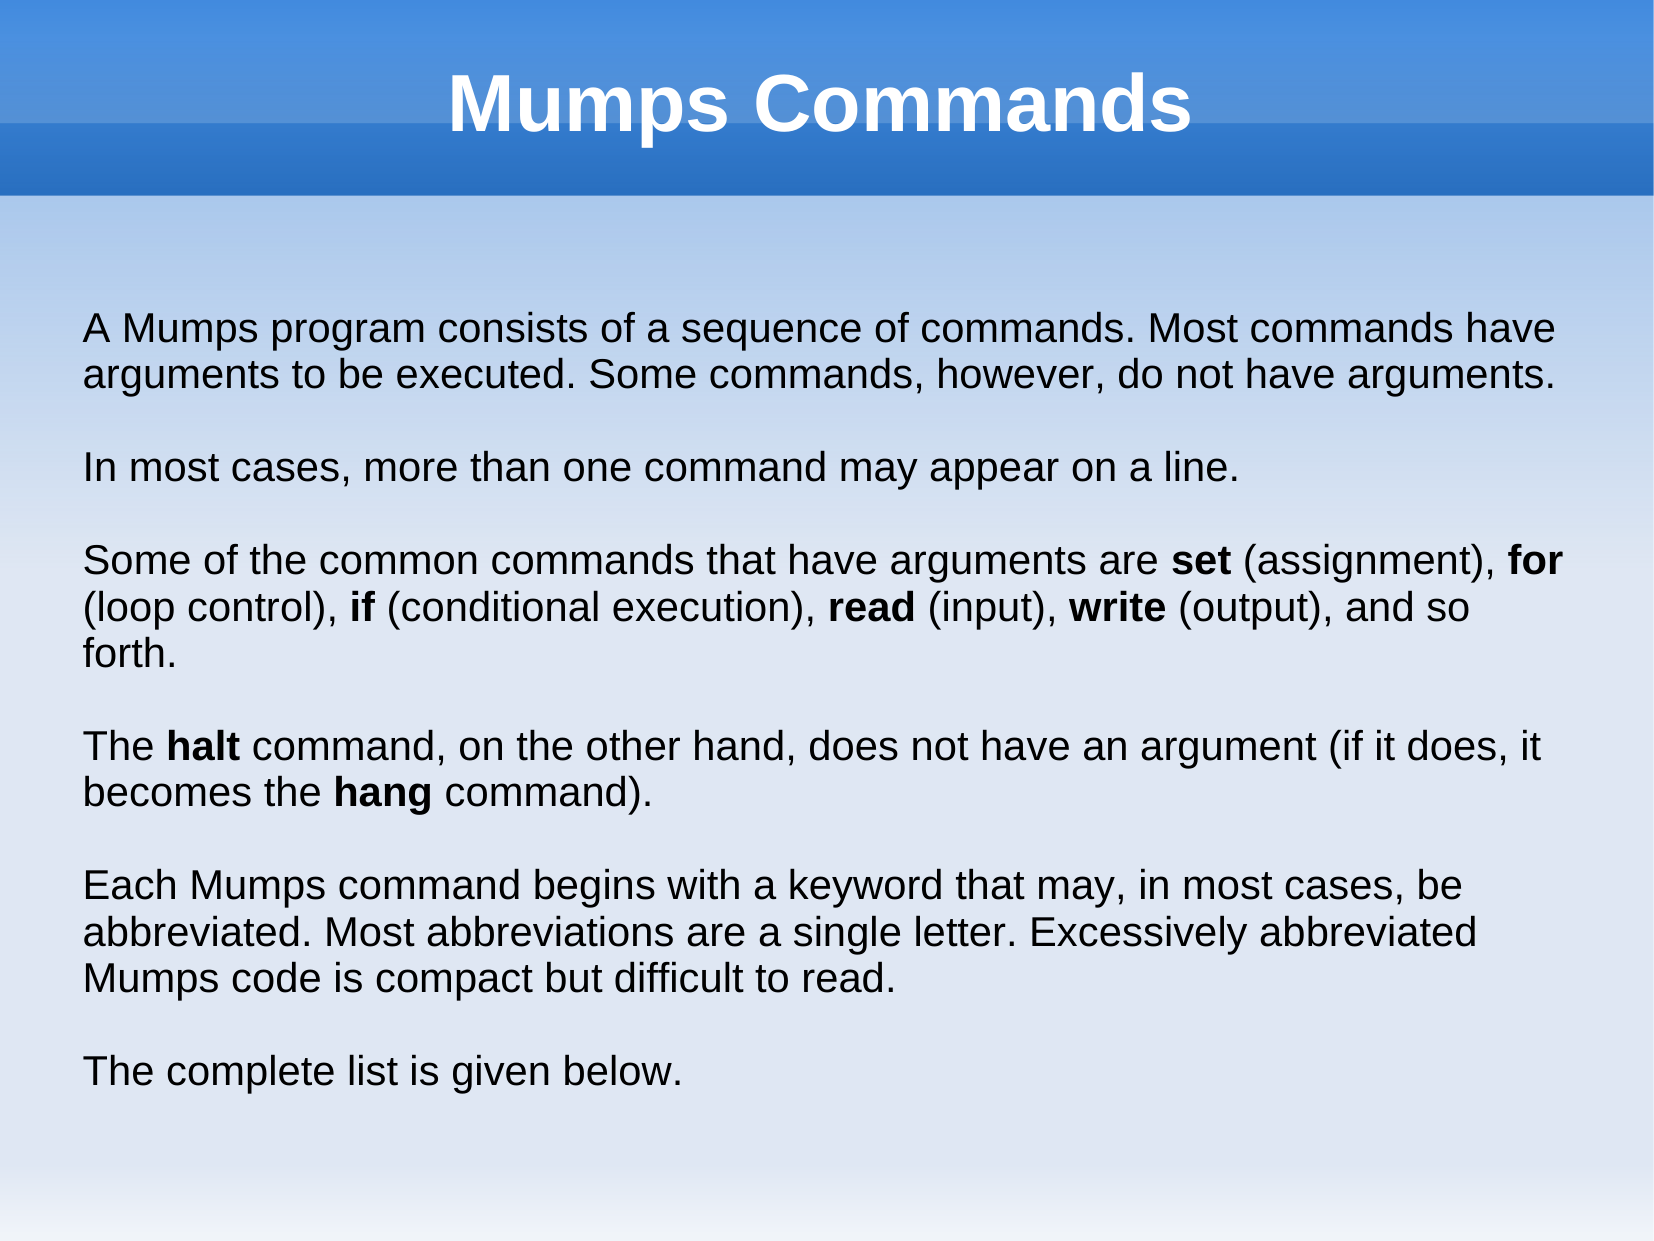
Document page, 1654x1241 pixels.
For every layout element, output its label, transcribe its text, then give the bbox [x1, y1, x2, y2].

subtitle A Mumps program consists of a sequence of commands. Most commands have arguments to be executed. Some commands, however, do not have arguments. In most cases, more than one command may appear on a line. Some of the common commands that have arguments are set (assignment), for (loop control), if (conditional execution), read (input), write (output), and so forth. The halt command, on the other hand, does not have an argument (if it does, it becomes the hang command). Each Mumps command begins with a keyword that may, in most cases, be abbreviated. Most abbreviations are a single letter. Excessively abbreviated Mumps code is compact but difficult to read. The complete list is given below. [82, 290, 1571, 1109]
title Mumps Commands [76, 0, 1565, 208]
picture [0, 0, 1654, 1241]
